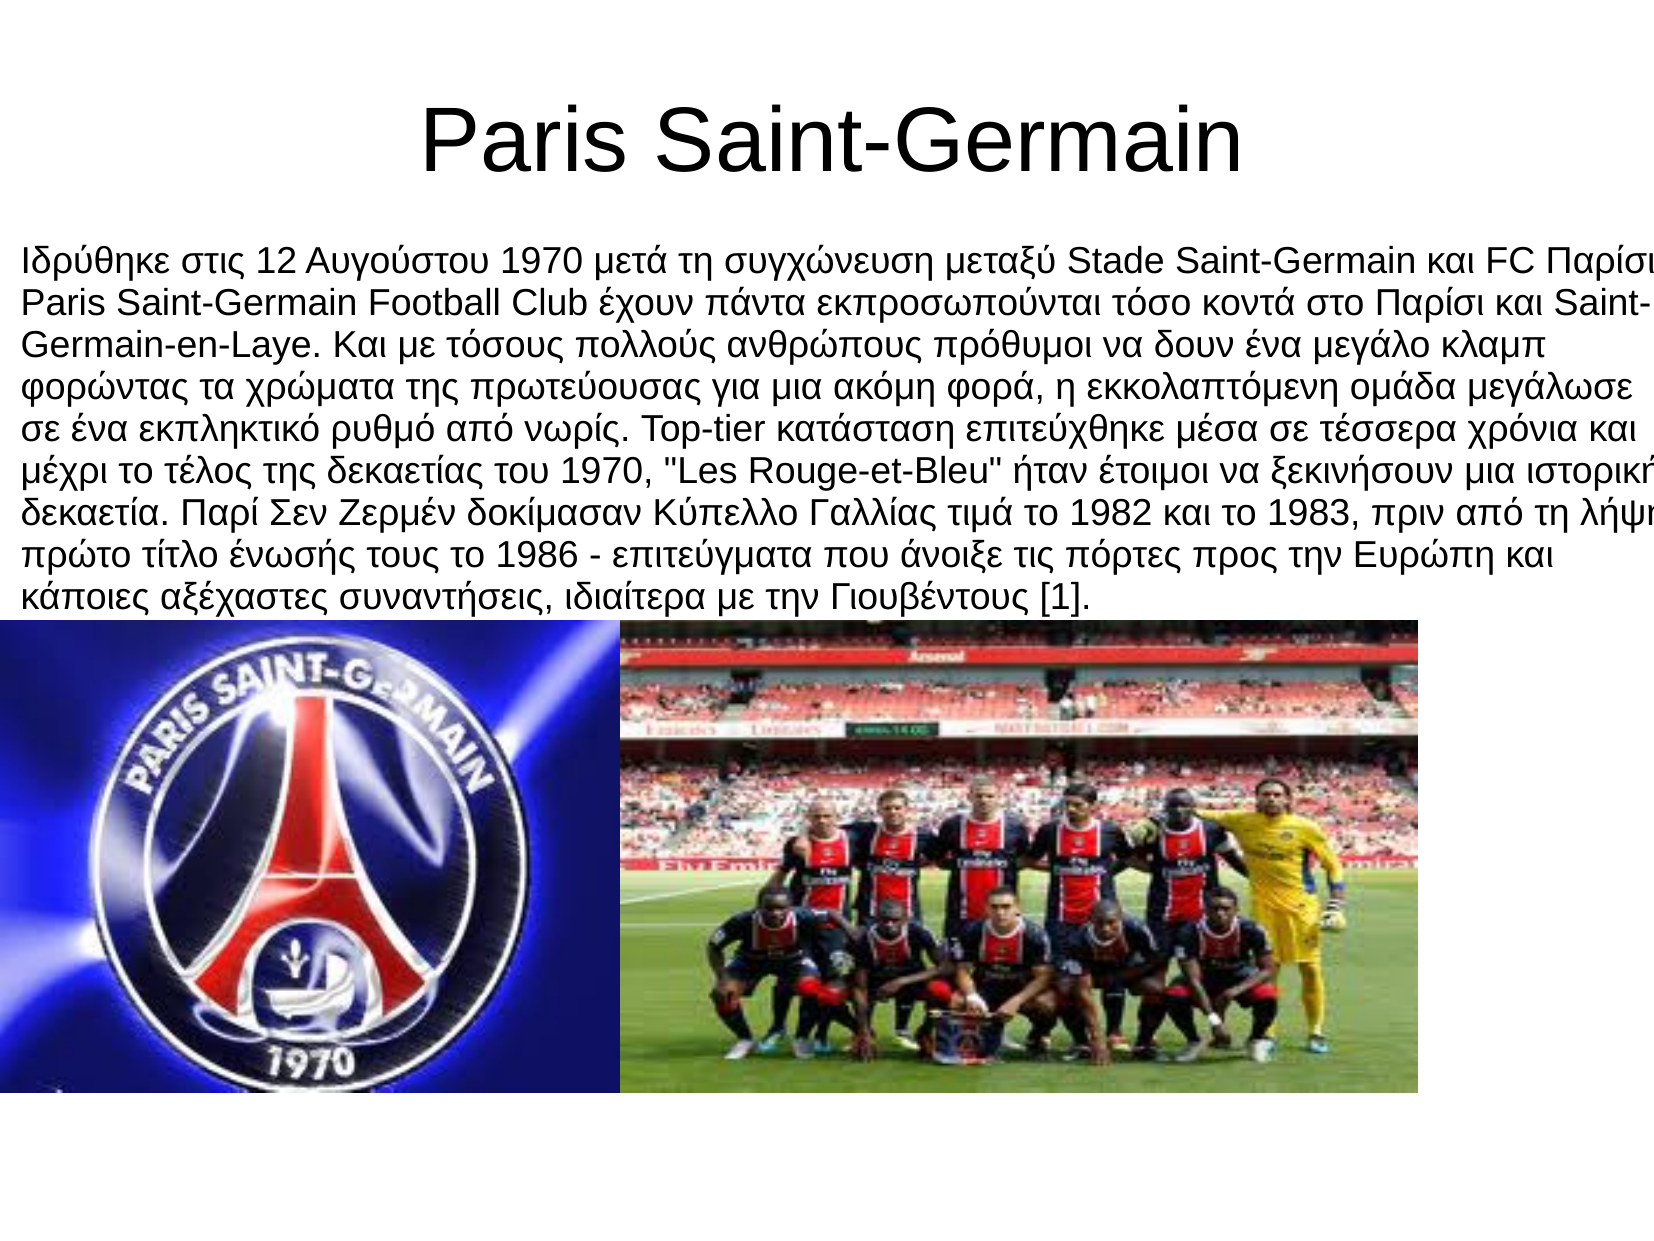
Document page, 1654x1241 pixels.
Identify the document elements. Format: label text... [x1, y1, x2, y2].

title Paris Saint-Germain [88, 43, 1577, 237]
picture [0, 620, 1418, 1093]
text_box Ιδρύθηκε στις 12 Αυγούστου 1970 μετά τη συγχώνευση μεταξύ Stade Saint-Germain και FC Παρίσι, Paris Saint-Germain Football Club έχουν πάντα εκπροσωπούνται τόσο κοντά στο Παρίσι και Saint-Germain-en-Laye. Και με τόσους πολλούς ανθρώπους πρόθυμοι να δουν ένα μεγάλο κλαμπ φορώντας τα χρώματα της πρωτεύουσας για μια ακόμη φορά, η εκκολαπτόμενη ομάδα μεγάλωσε σε ένα εκπληκτικό ρυθμό από νωρίς. Top-tier κατάσταση επιτεύχθηκε μέσα σε τέσσερα χρόνια και μέχρι το τέλος της δεκαετίας του 1970, "Les Rouge-et-Bleu" ήταν έτοιμοι να ξεκινήσουν μια ιστορική δεκαετία. Παρί Σεν Ζερμέν δοκίμασαν Κύπελλο Γαλλίας τιμά το 1982 και το 1983, πριν από τη λήψη πρώτο τίτλο ένωσής τους το 1986 - επιτεύγματα που άνοιξε τις πόρτες προς την Ευρώπη και κάποιες αξέχαστες συναντήσεις, ιδιαίτερα με την Γιουβέντους [1]. [5, 232, 1654, 1004]
